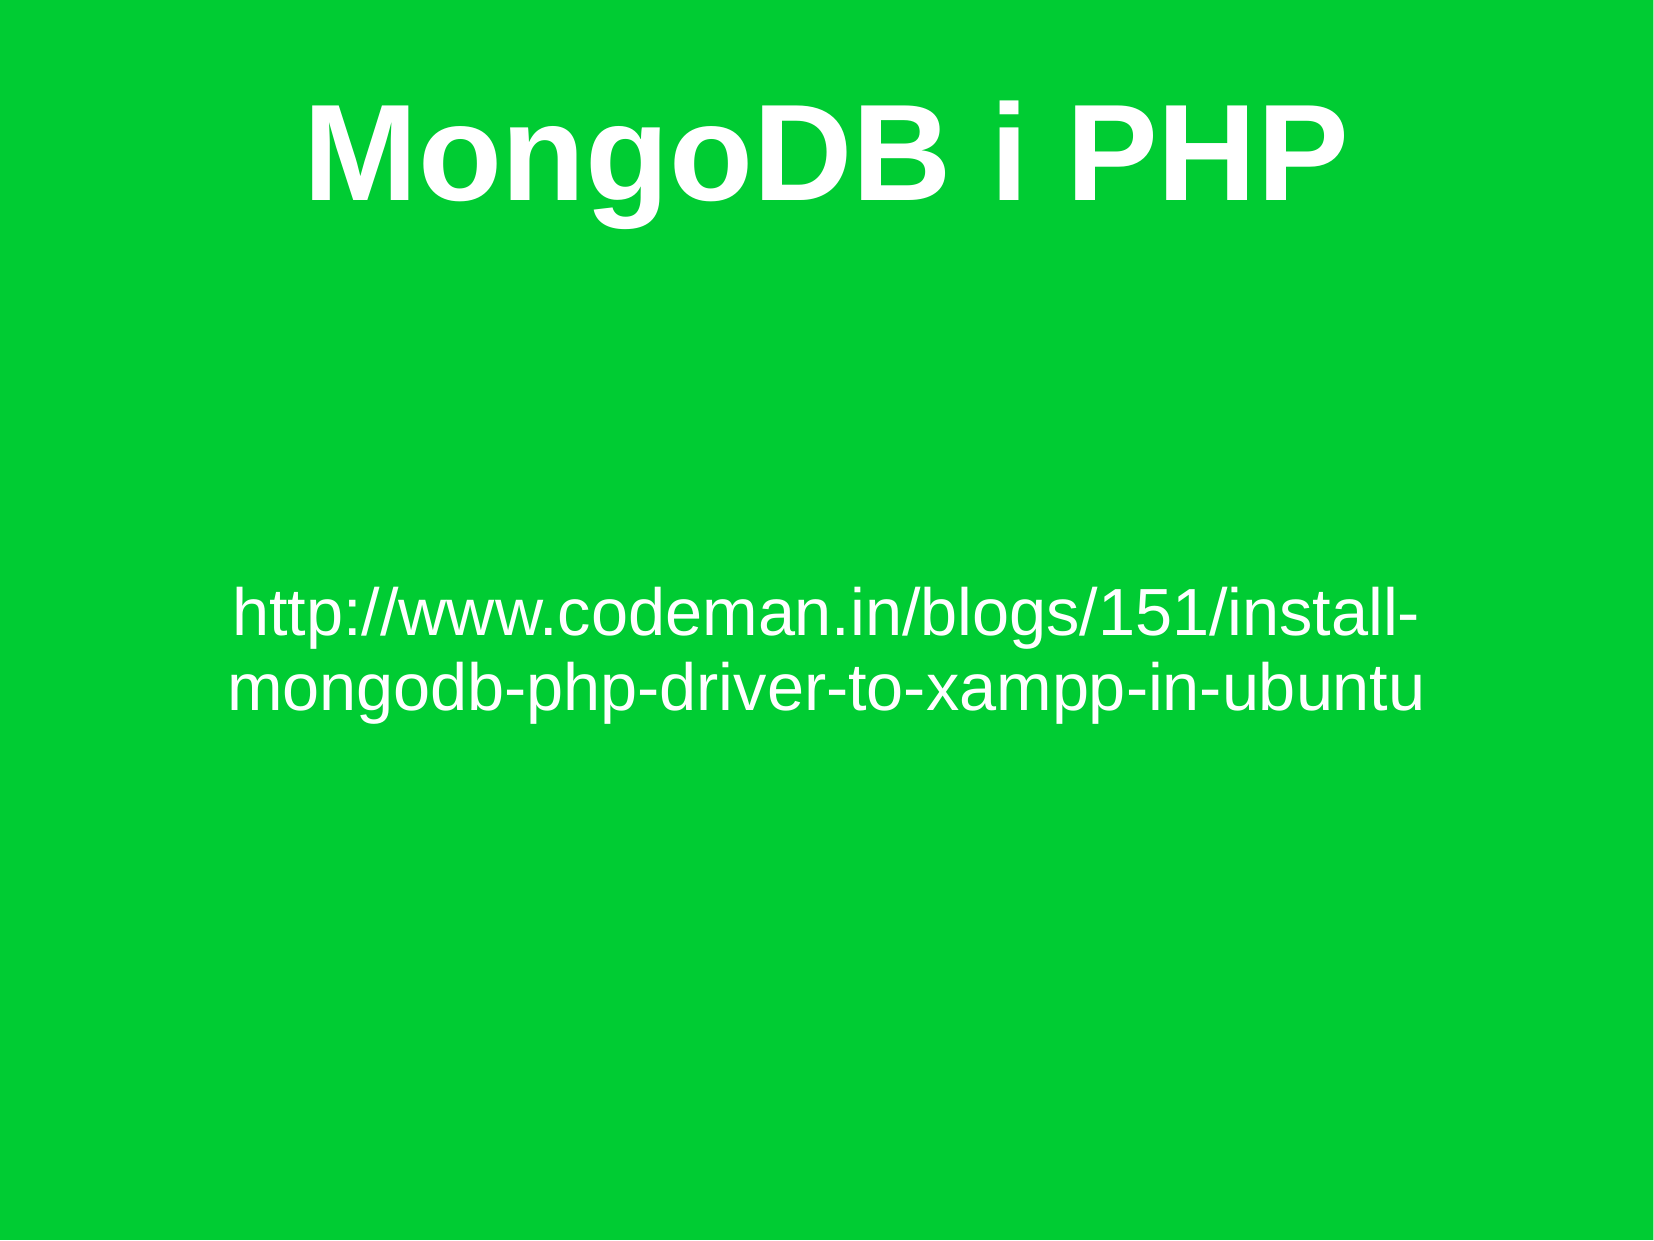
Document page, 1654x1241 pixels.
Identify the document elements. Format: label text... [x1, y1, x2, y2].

text_box http://www.codeman.in/blogs/151/install-mongodb-php-driver-to-xampp-in-ubuntu [82, 290, 1571, 1010]
title MongoDB i PHP [82, 49, 1571, 257]
